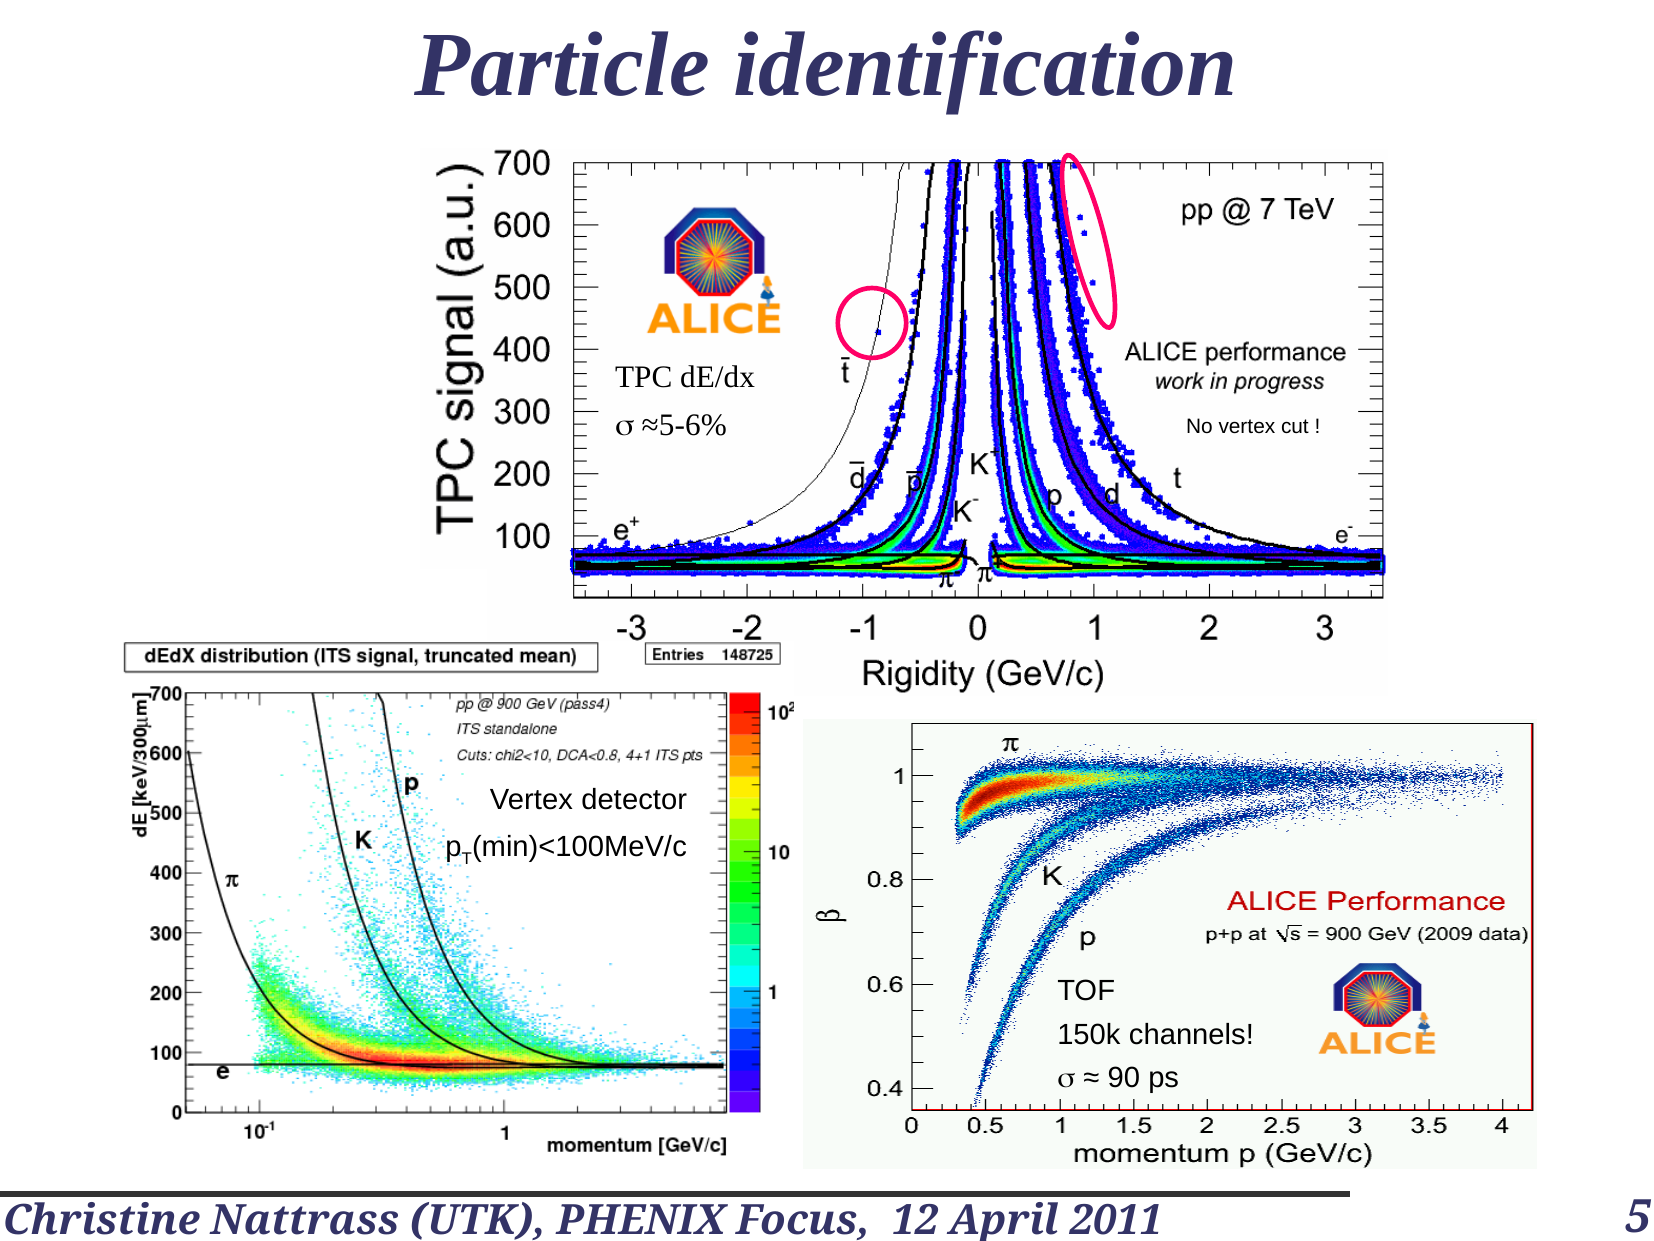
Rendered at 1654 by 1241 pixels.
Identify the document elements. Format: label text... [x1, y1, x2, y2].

title Particle identification [82, 13, 1571, 116]
text_box No vertex cut ! [1171, 408, 1336, 446]
picture [118, 148, 1388, 1165]
text_box TOF 150k channels!  ≈ 90 ps [1042, 967, 1371, 1102]
picture [803, 719, 1537, 1169]
text_box Vertex detector pT(min)<100MeV/c [370, 776, 703, 872]
text_box TPC dE/dx  ≈5-6% [600, 353, 796, 450]
